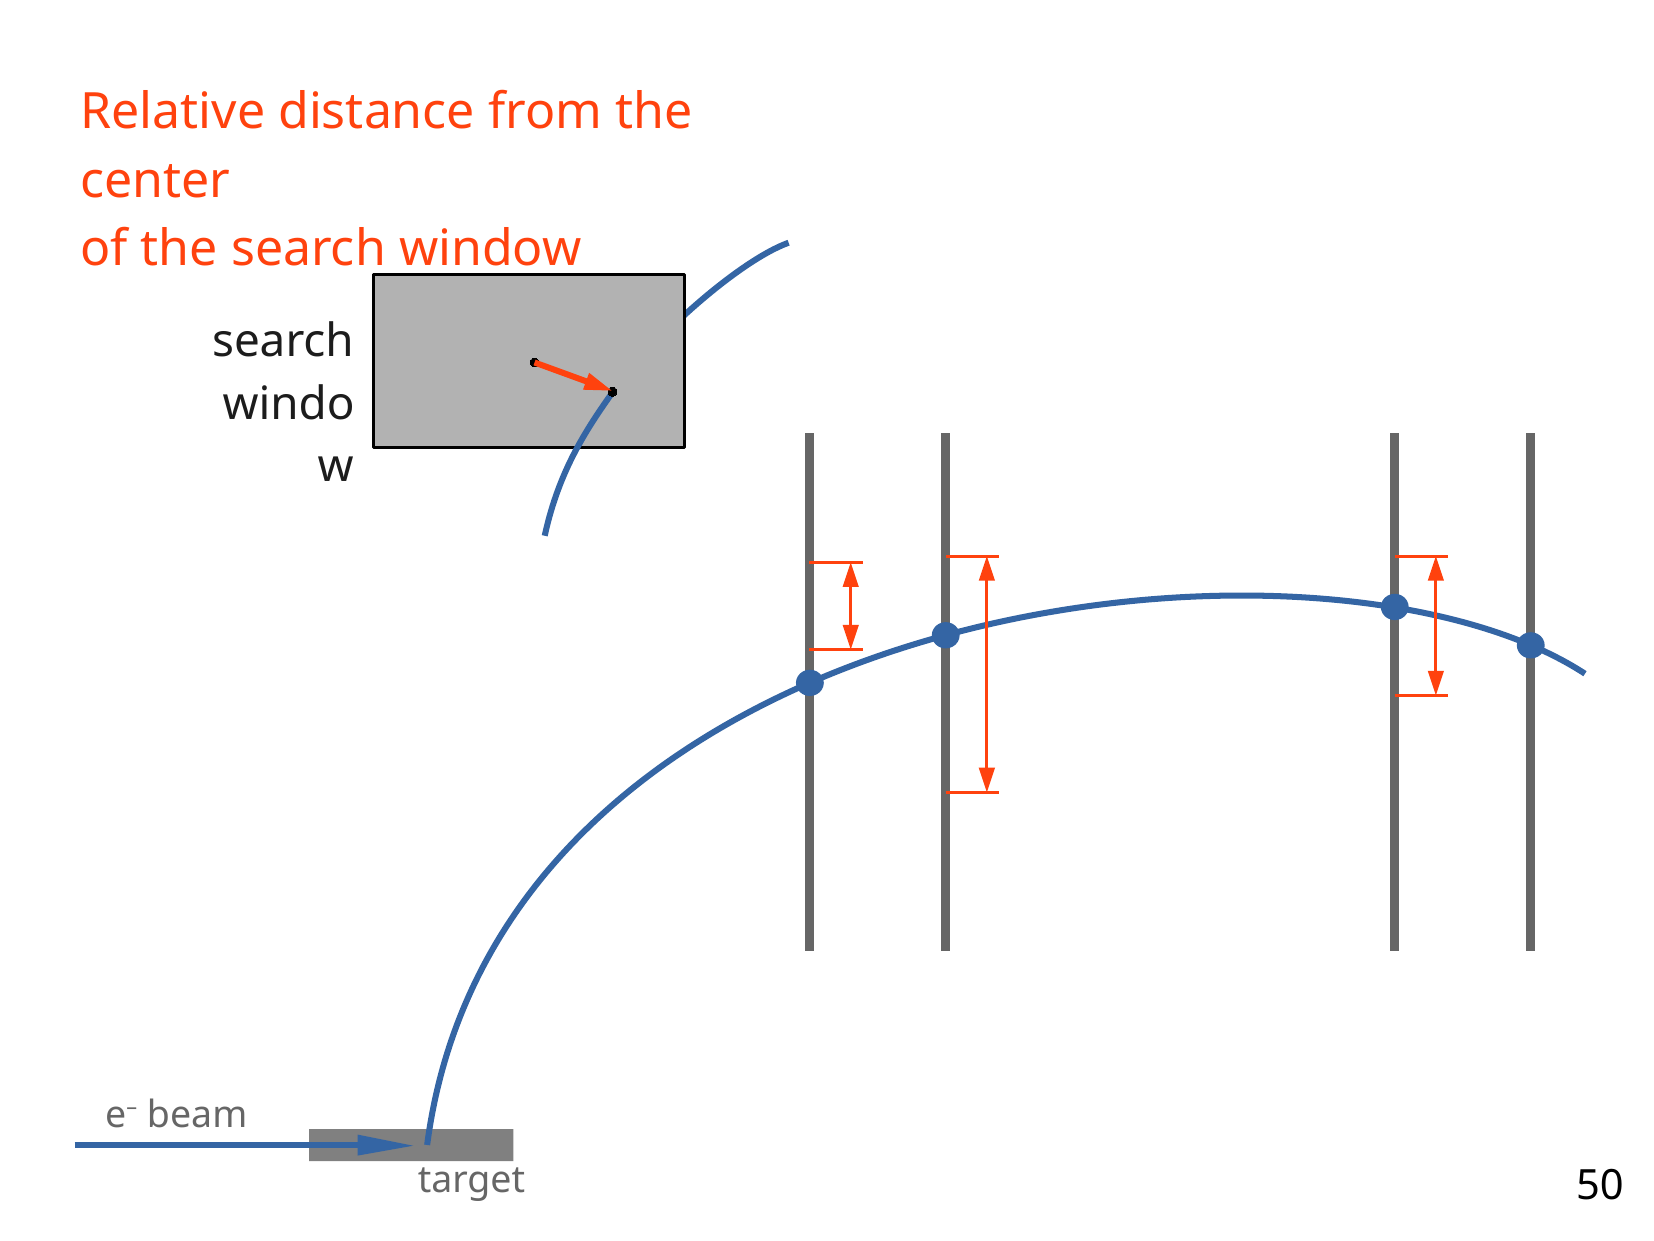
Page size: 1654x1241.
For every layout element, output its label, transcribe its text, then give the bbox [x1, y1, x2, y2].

text_box [309, 1148, 403, 1162]
text_box [931, 622, 960, 649]
text_box [1380, 593, 1409, 621]
text_box [795, 669, 824, 697]
text_box search window [177, 300, 369, 497]
text_box [309, 1129, 426, 1145]
text_box e– beam [90, 1079, 283, 1203]
text_box [1516, 632, 1545, 659]
text_box [431, 1129, 514, 1145]
text_box target [403, 1145, 573, 1214]
text_box Relative distance from the center of the search window [65, 68, 822, 218]
text_box [373, 274, 685, 448]
